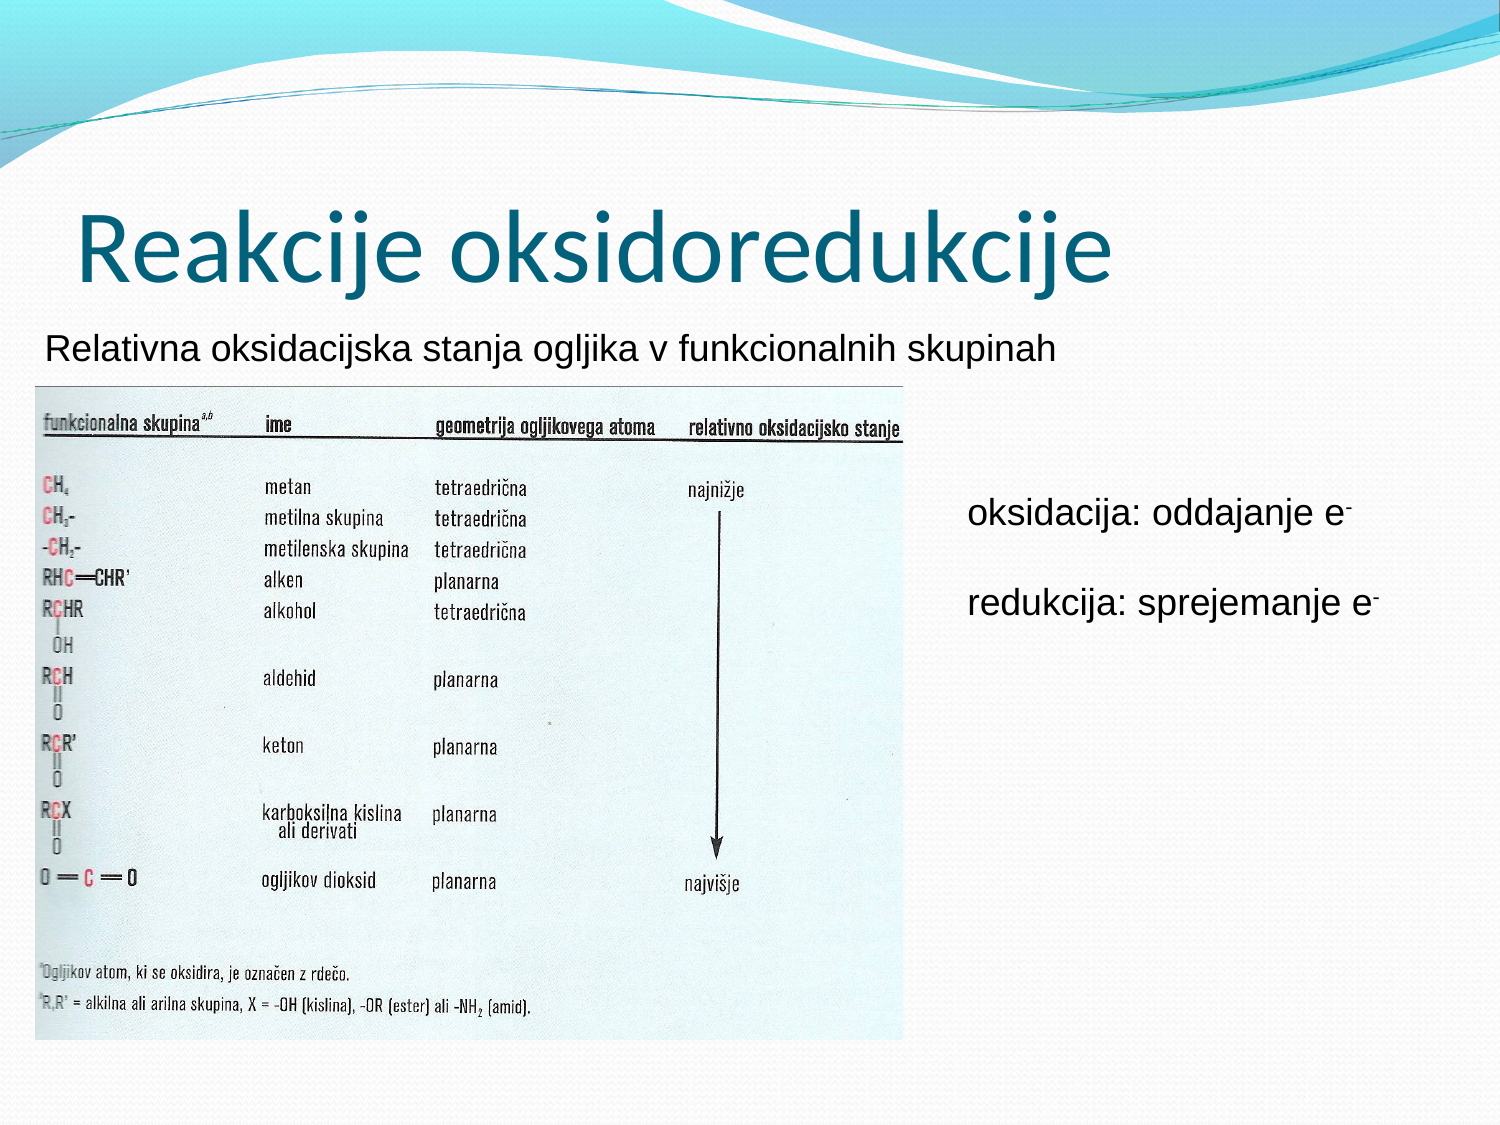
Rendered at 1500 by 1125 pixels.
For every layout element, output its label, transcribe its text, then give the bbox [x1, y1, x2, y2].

text_box oksidacija: oddajanje e- redukcija: sprejemanje e- [952, 480, 1395, 631]
title Reakcije oksidoredukcije [75, 115, 1426, 304]
picture [0, 0, 1500, 1125]
text_box Relativna oksidacijska stanja ogljika v funkcionalnih skupinah [29, 316, 1072, 377]
text_box [35, 386, 904, 1040]
